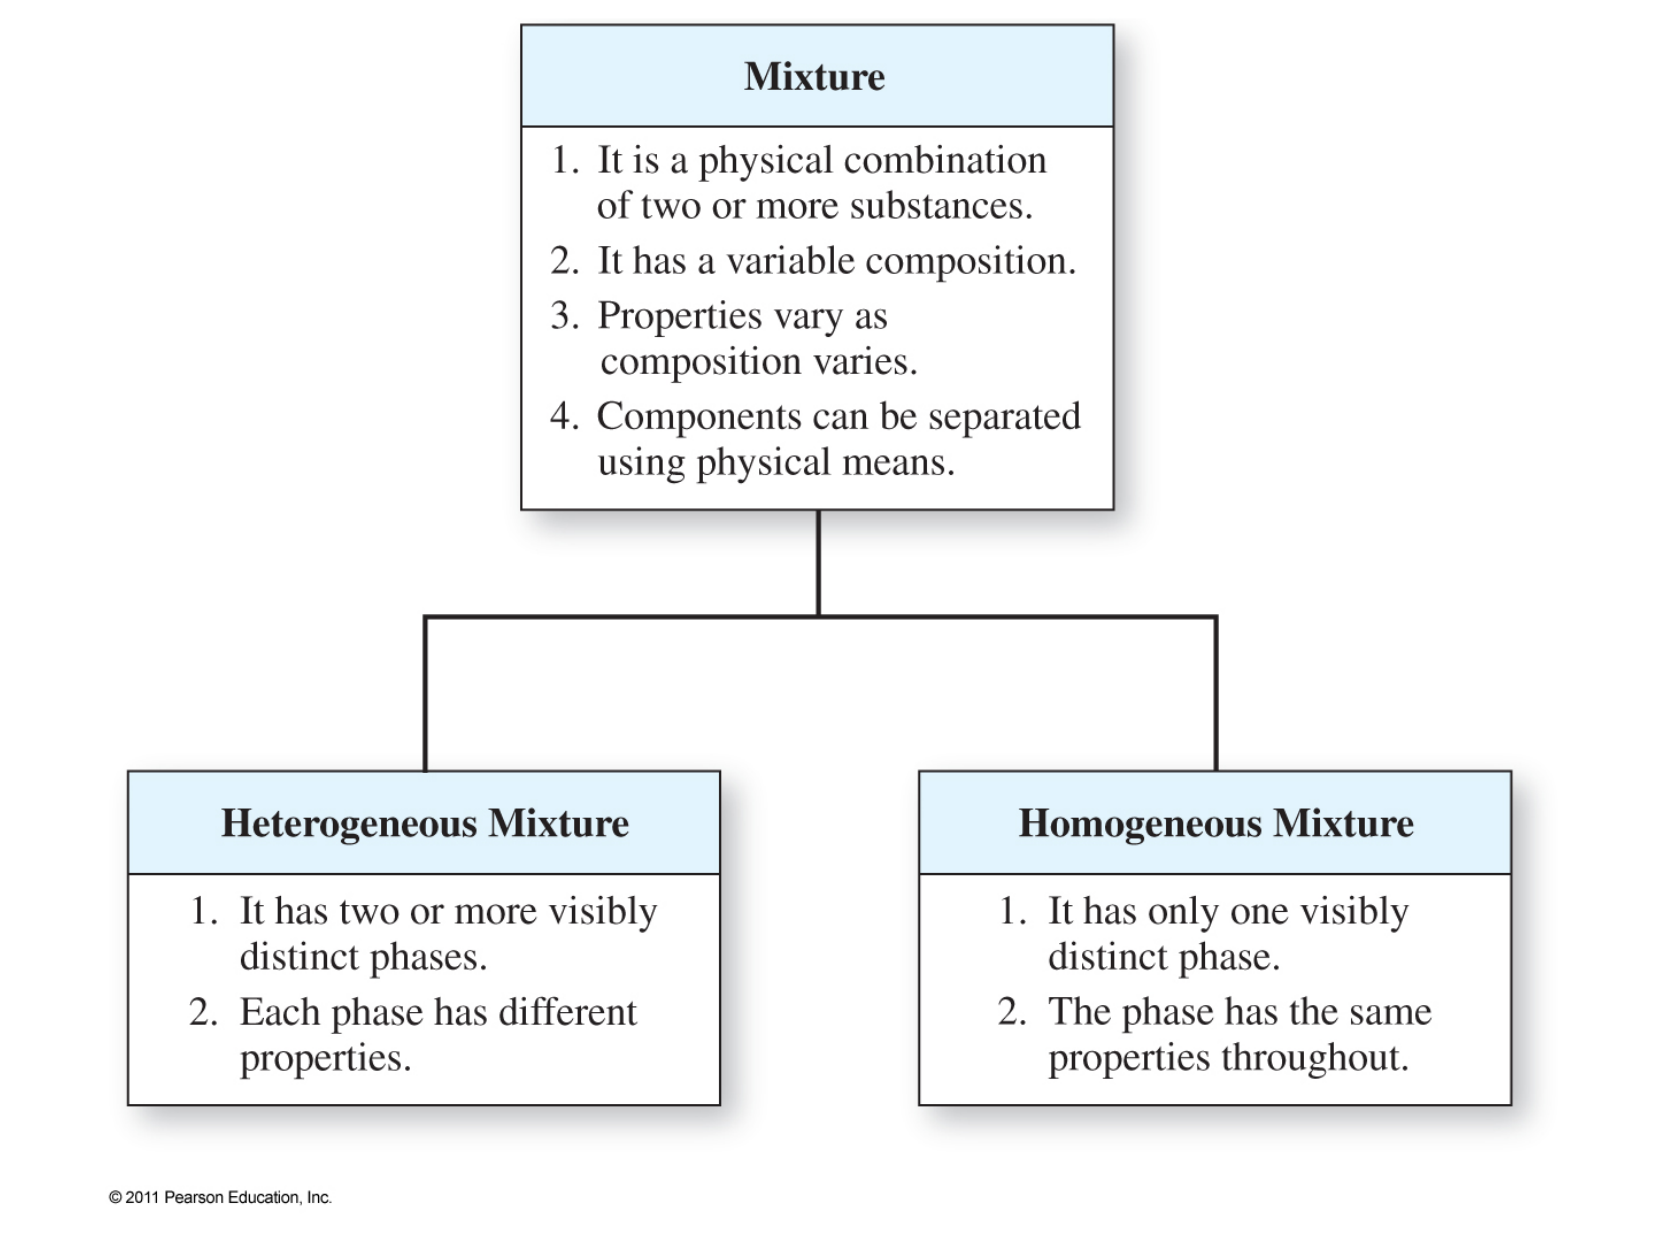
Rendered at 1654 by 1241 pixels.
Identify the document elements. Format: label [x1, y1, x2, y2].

picture [87, 0, 1566, 1241]
